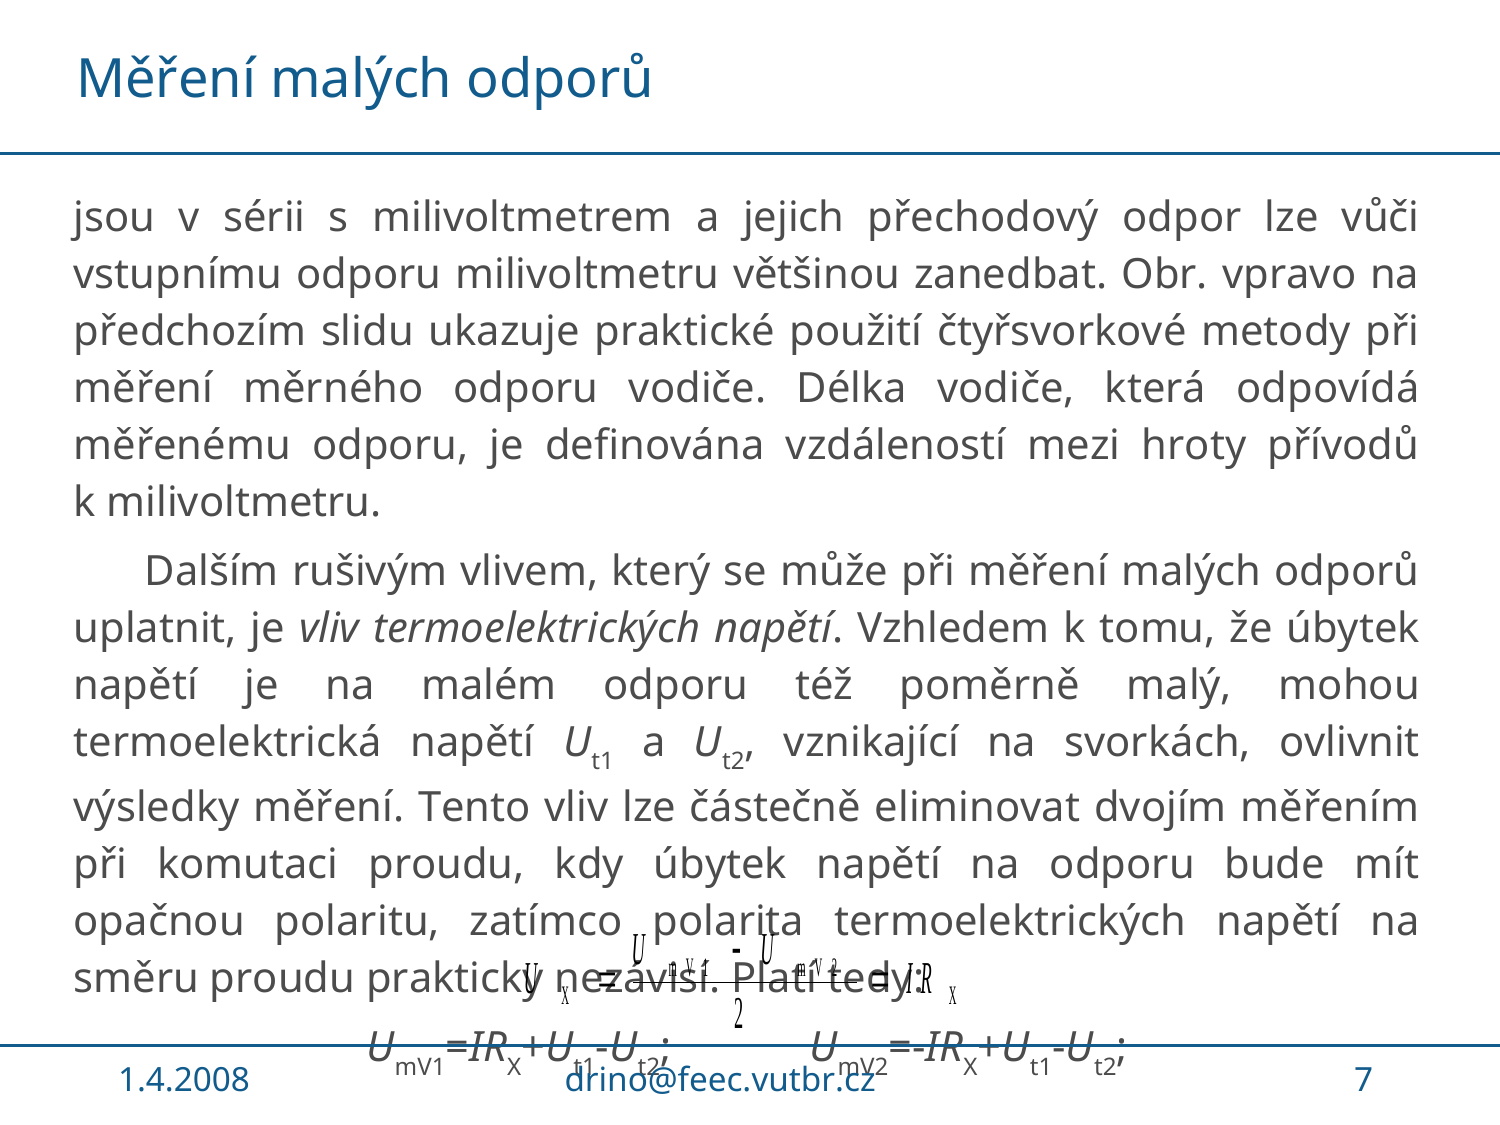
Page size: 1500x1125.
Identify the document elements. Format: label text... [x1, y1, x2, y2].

text_box <číslo> [1075, 1049, 1388, 1125]
picture [521, 920, 979, 1039]
title Měření malých odporů [0, 0, 1500, 152]
text_box jsou v sérii s milivoltmetrem a jejich přechodový odpor lze vůči vstupnímu odporu milivoltmetru většinou zanedbat. Obr. vpravo na předchozím slidu ukazuje praktické použití čtyřsvorkové metody při měření měrného odporu vodiče. Délka vodiče, která odpovídá měřenému odporu, je definována vzdáleností mezi hroty přívodů k milivoltmetru. Dalším rušivým vlivem, který se může při měření malých odporů uplatnit, je vliv termoelektrických napětí. Vzhledem k tomu, že úbytek napětí je na malém odporu též poměrně malý, mohou termoelektrická napětí Ut1 a Ut2, vznikající na svorkách, ovlivnit výsledky měření. Tento vliv lze částečně eliminovat dvojím měřením při komutaci proudu, kdy úbytek napětí na odporu bude mít opačnou polaritu, zatímco polarita termoelektrických napětí na směru proudu prakticky nezávisí. Platí tedy: UmV1=IRX+Ut1-Ut2; UmV2=-IRX+Ut1-Ut2; [59, 178, 1442, 1044]
text_box drino@feec.vutbr.cz [454, 1049, 987, 1125]
text_box 1.4.2008 [103, 1049, 432, 1125]
